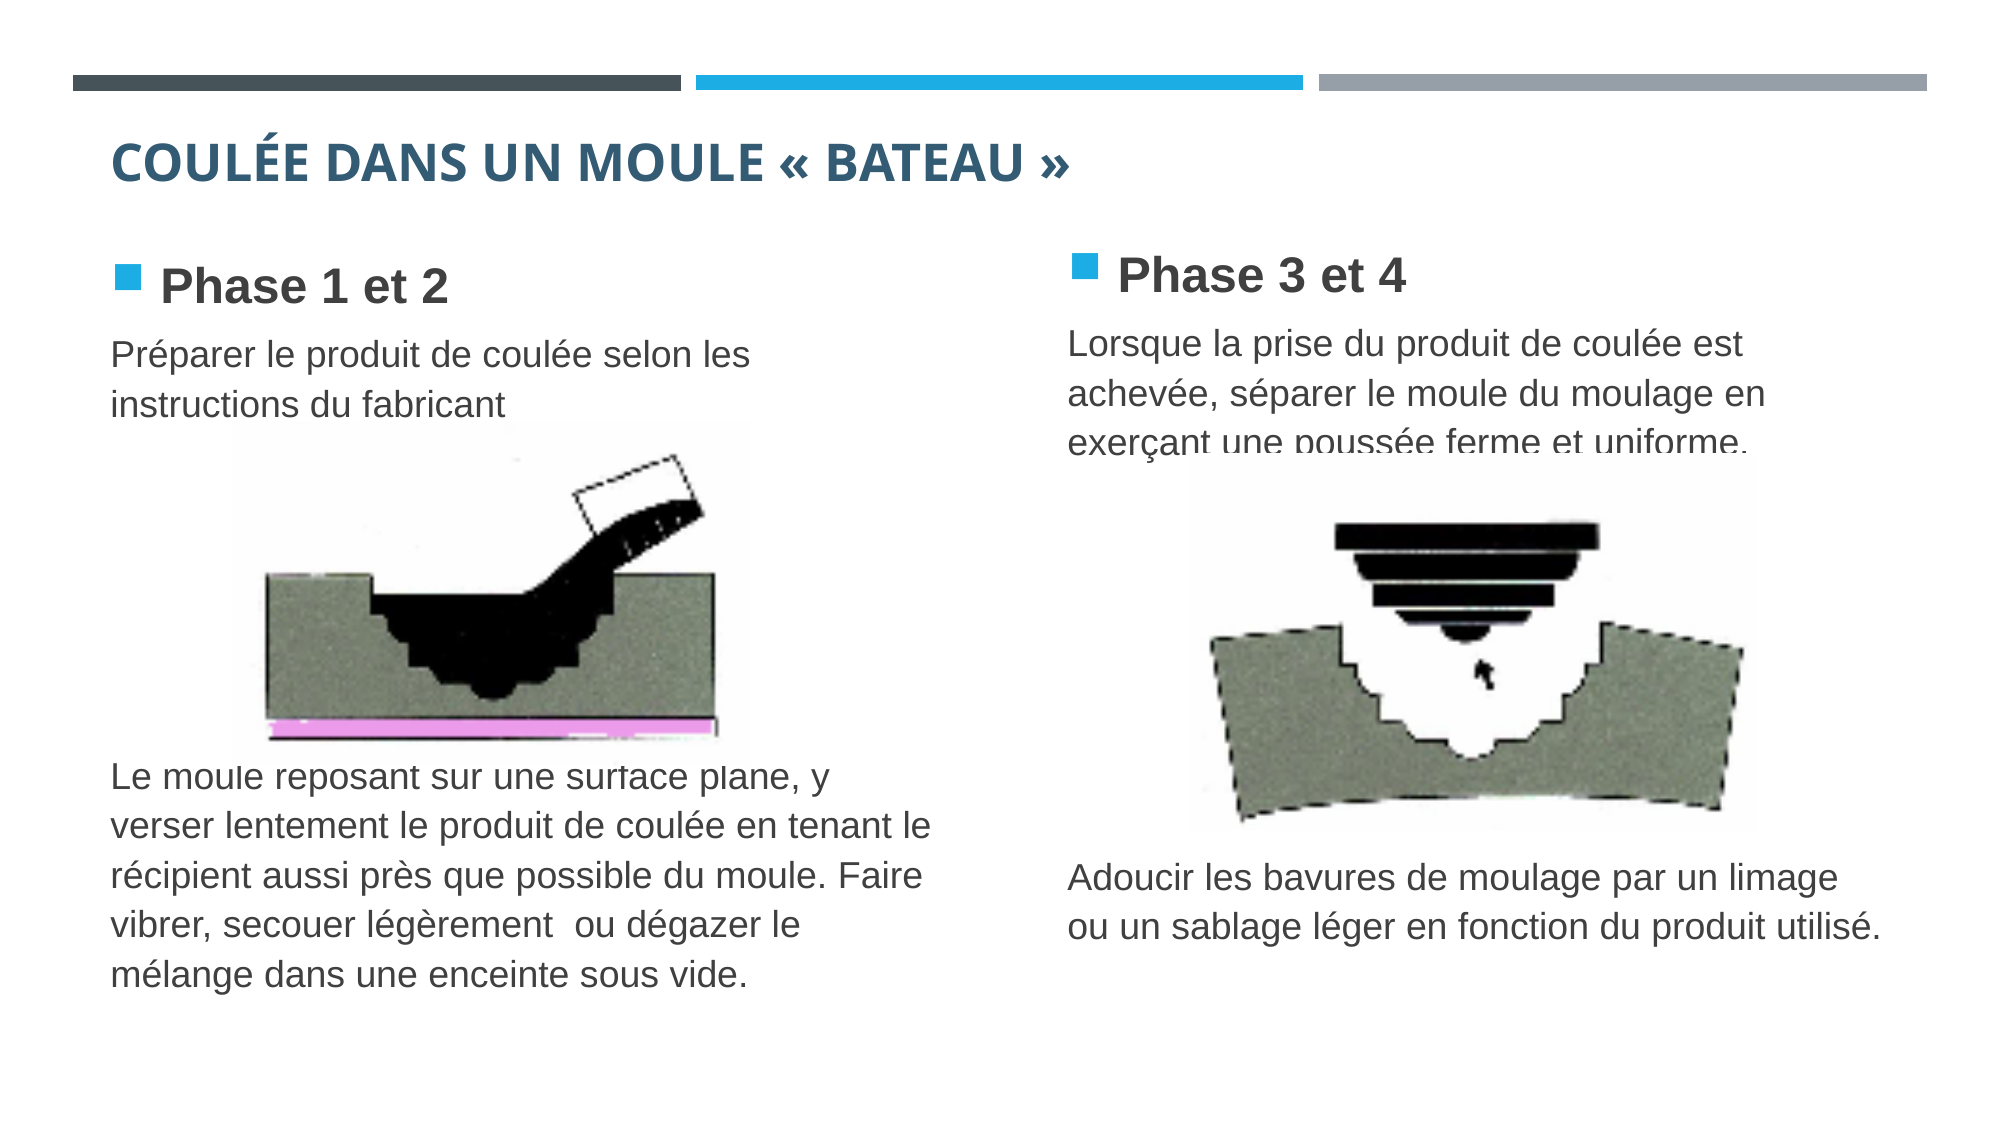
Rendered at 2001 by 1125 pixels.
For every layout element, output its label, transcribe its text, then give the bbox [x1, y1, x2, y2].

chart [1189, 453, 1756, 831]
title Coulée dans un moule « bateau » [948, 119, 1052, 199]
list Phase 3 et 4 Lorsque la prise du produit de coulée est achevée, séparer le moule du moulage en exerçant une poussée ferme et uniforme. Adoucir les bavures de moulage par un limage ou un sablage léger en fonction du produit utilisé. [1052, 72, 1905, 1111]
chart [232, 421, 750, 766]
list Phase 1 et 2 Préparer le produit de coulée selon les instructions du fabricant Le moule reposant sur une surface plane, y verser lentement le produit de coulée en tenant le récipient aussi près que possible du moule. Faire vibrer, secouer légèrement ou dégazer le mélange dans une enceinte sous vide. [95, 72, 948, 1125]
